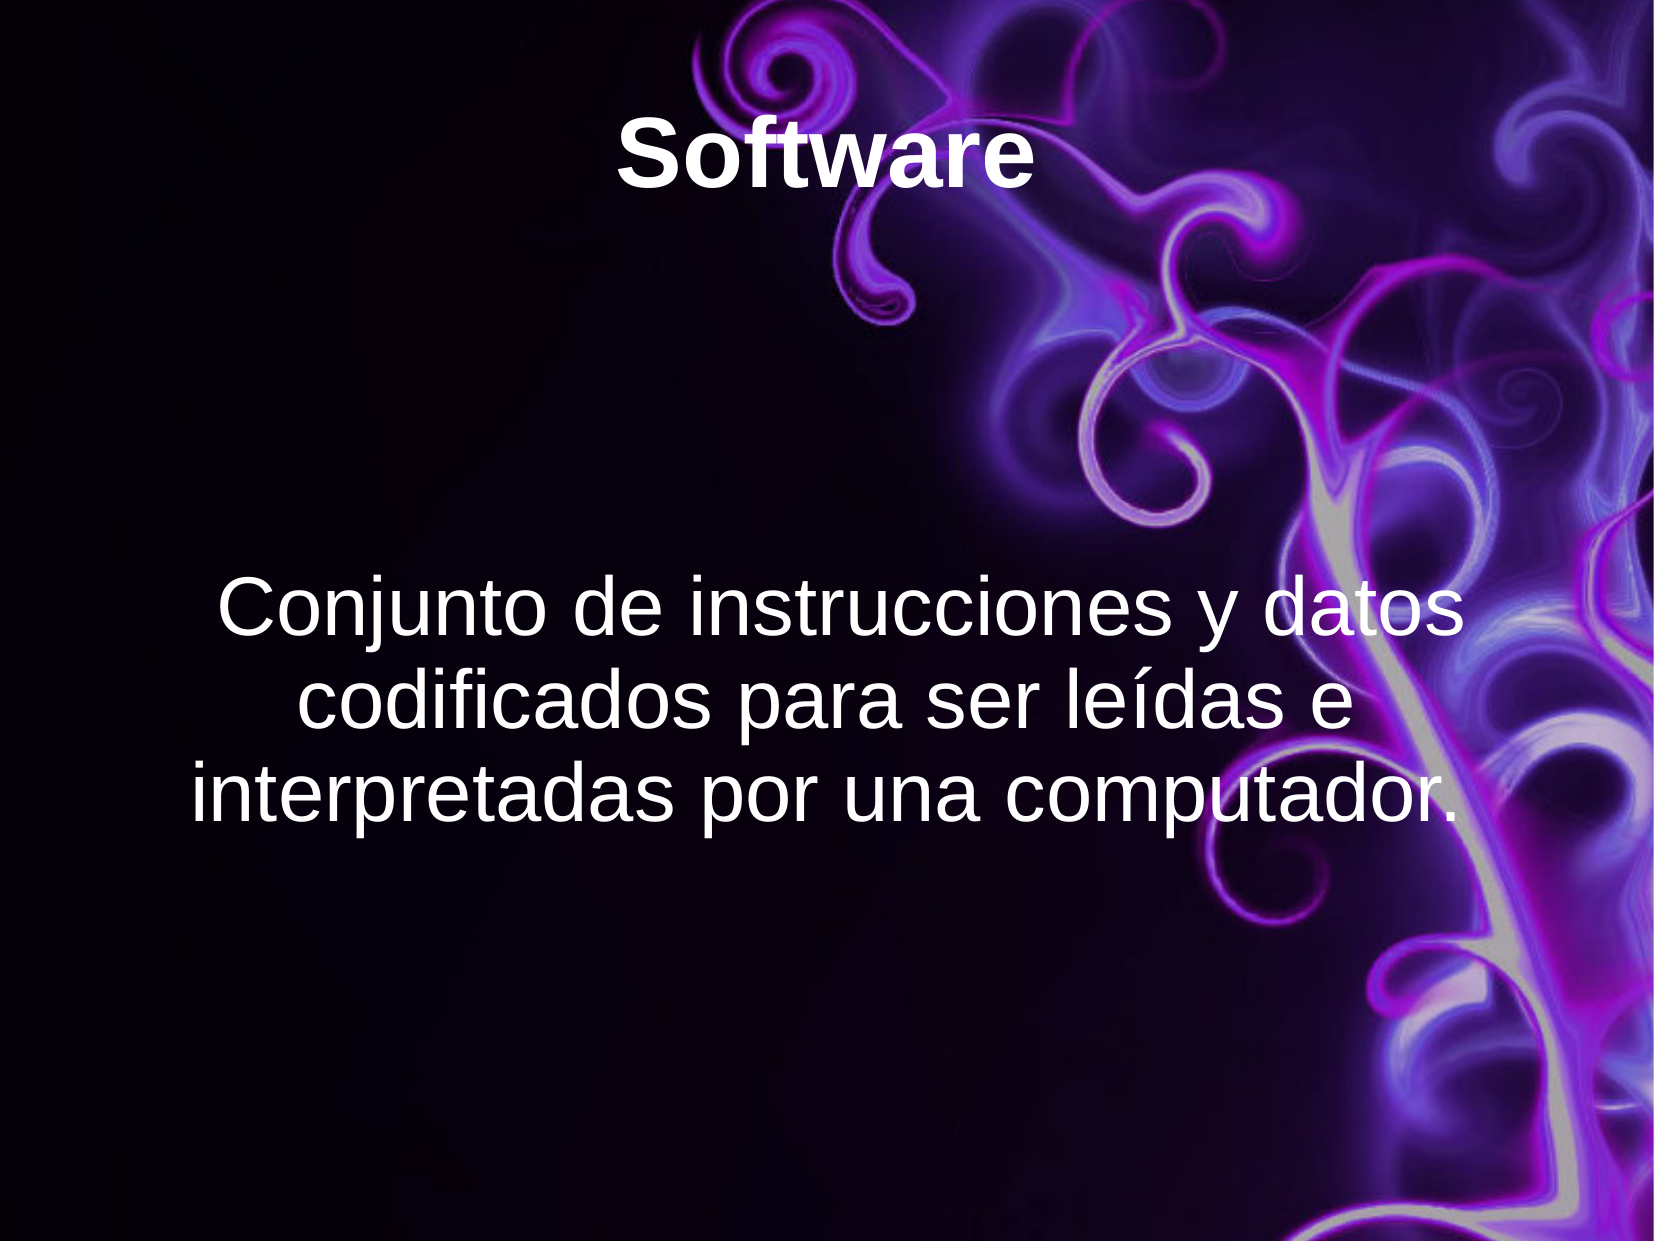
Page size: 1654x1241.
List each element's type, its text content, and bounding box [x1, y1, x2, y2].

title Software [82, 56, 1571, 250]
picture [426, 250, 1227, 290]
subtitle Conjunto de instrucciones y datos codificados para ser leídas e interpretadas por una computador. [82, 290, 1571, 1109]
